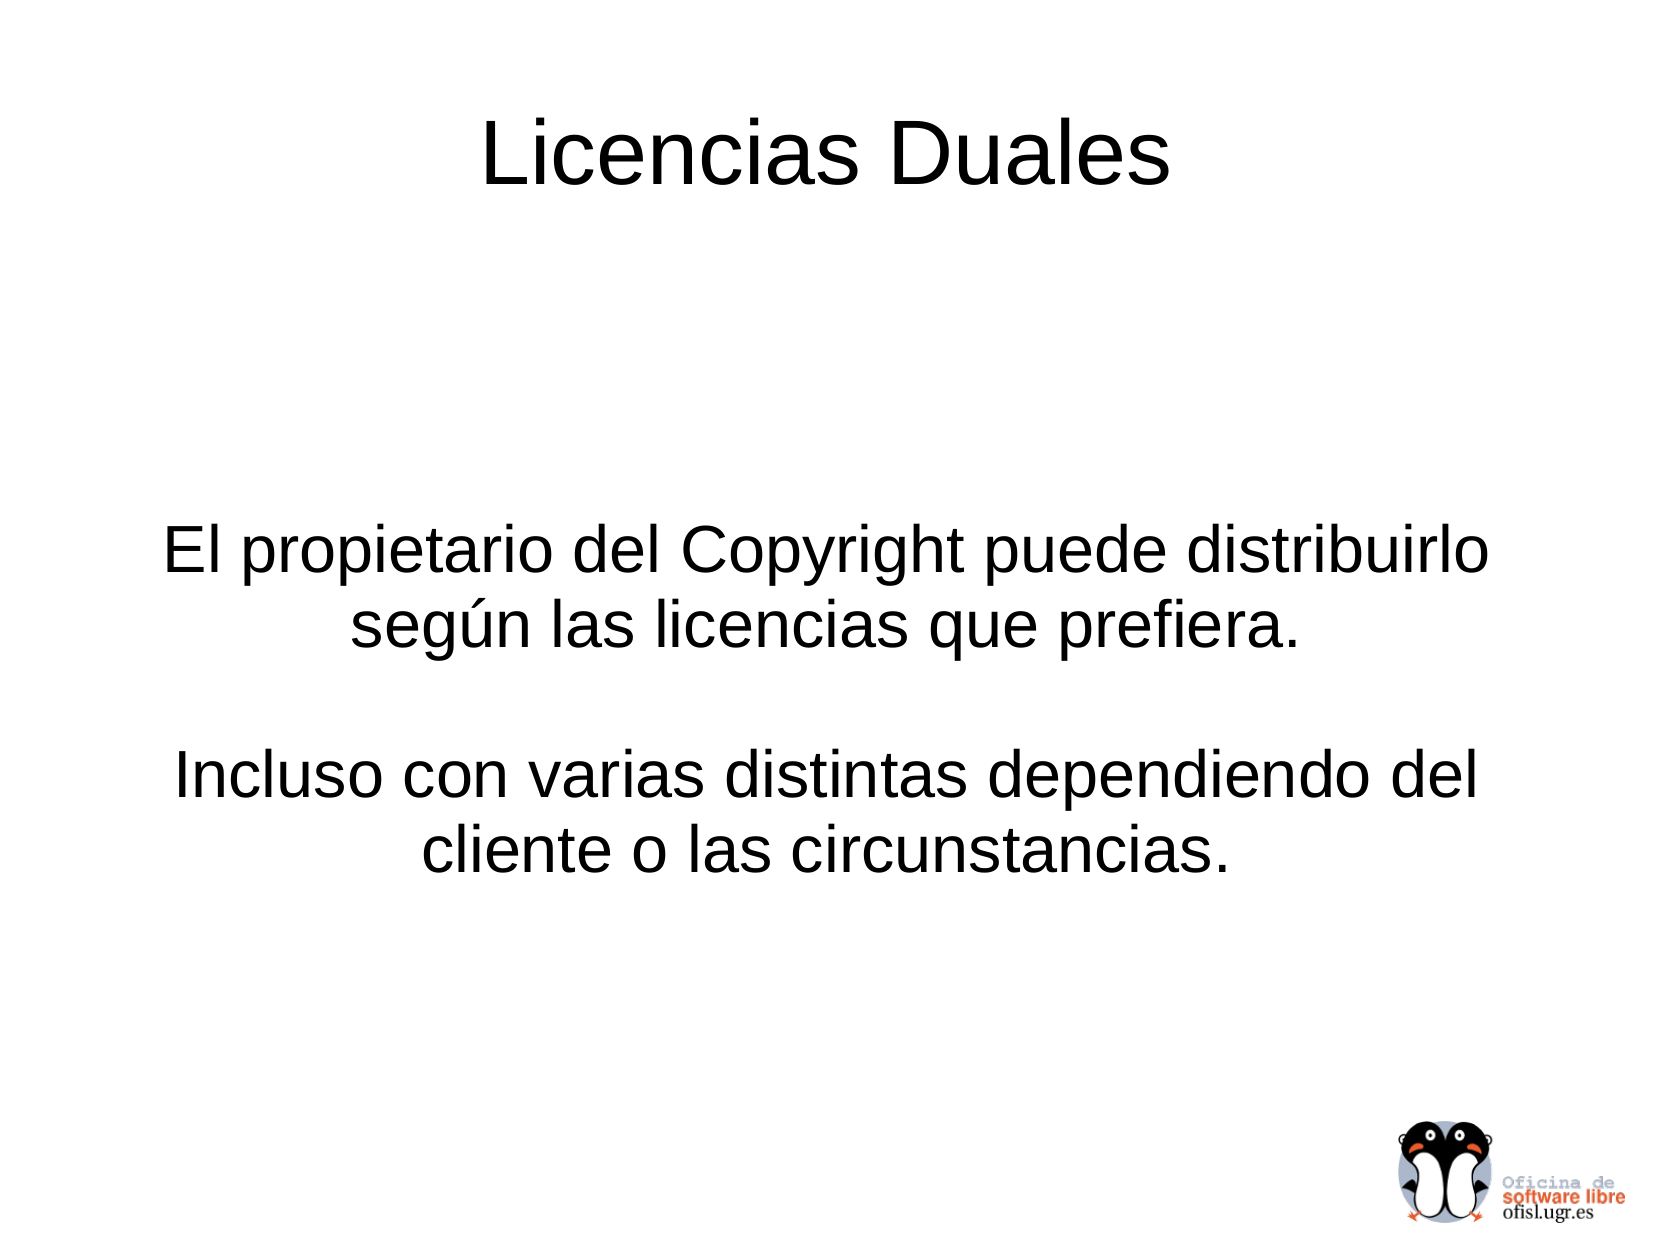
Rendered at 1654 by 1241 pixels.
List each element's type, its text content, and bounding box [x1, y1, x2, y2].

picture [1398, 1121, 1625, 1223]
subtitle El propietario del Copyright puede distribuirlo según las licencias que prefiera. Incluso con varias distintas dependiendo del cliente o las circunstancias. [82, 297, 1571, 1102]
title Licencias Duales [82, 56, 1571, 250]
